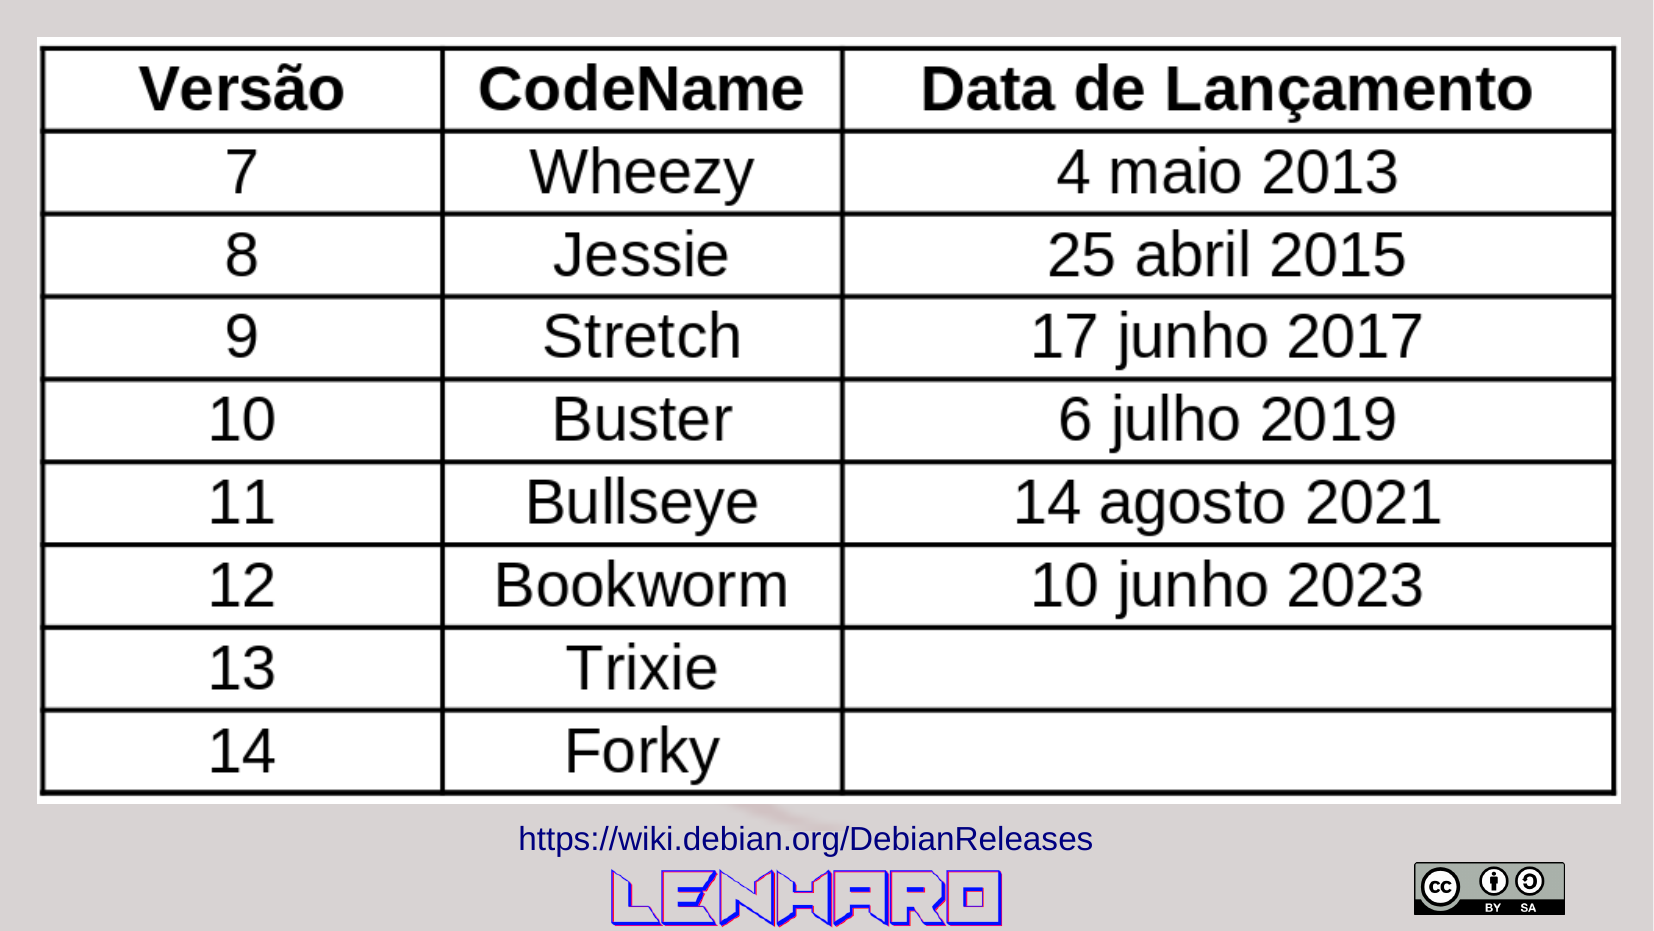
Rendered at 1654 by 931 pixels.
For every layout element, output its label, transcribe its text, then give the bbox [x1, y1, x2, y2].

text_box https://wiki.debian.org/DebianReleases [225, 813, 1388, 866]
picture [0, 0, 1654, 931]
